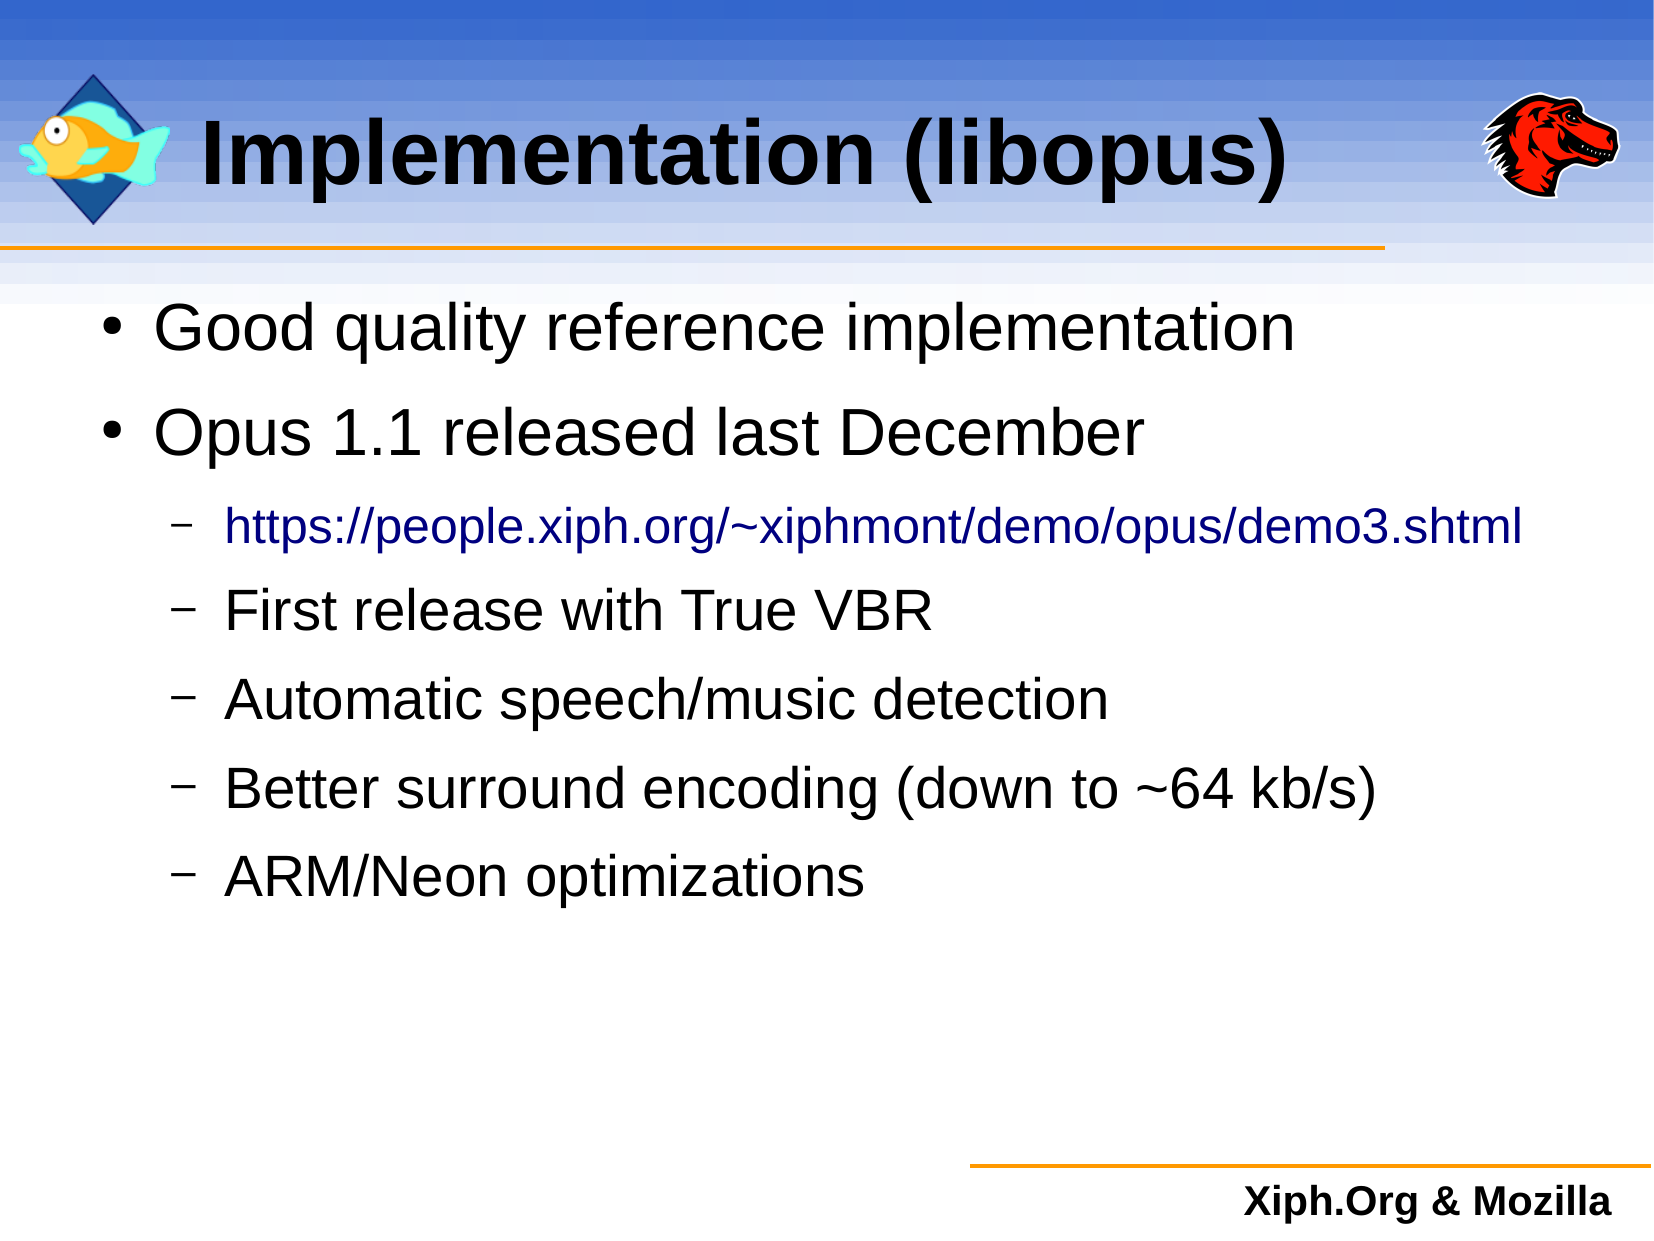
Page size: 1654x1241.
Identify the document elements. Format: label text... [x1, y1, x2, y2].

title Implementation (libopus) [200, 49, 1571, 257]
picture [0, 0, 1654, 1241]
list Good quality reference implementation Opus 1.1 released last December https://people.xiph.org/~xiphmont/demo/opus/demo3.shtml First release with True VBR Automatic speech/music detection Better surround encoding (down to ~64 kb/s) ARM/Neon optimizations [82, 290, 1538, 1158]
